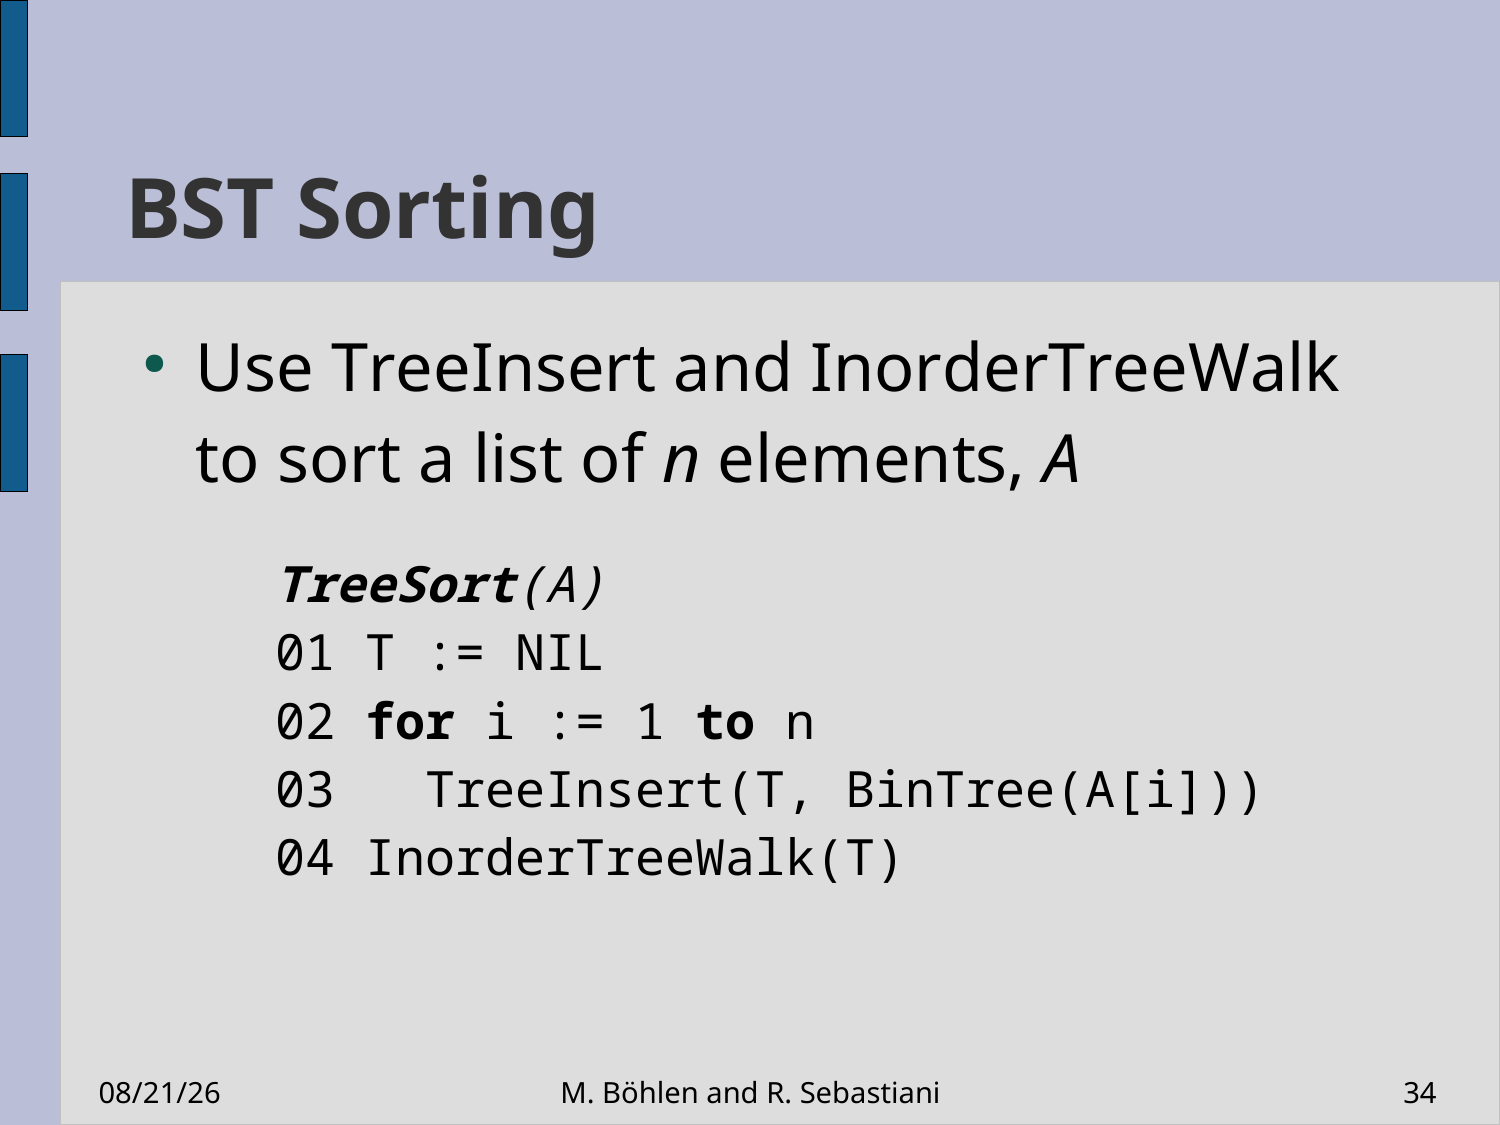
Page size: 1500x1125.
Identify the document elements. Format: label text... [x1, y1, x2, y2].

list Use TreeInsert and InorderTreeWalk to sort a list of n elements, A TreeSort(A) 01 T := NIL 02 for i := 1 to n 03 TreeInsert(T, BinTree(A[i])) 04 InorderTreeWalk(T) [110, 312, 1392, 1037]
title BST Sorting [110, 67, 1392, 271]
